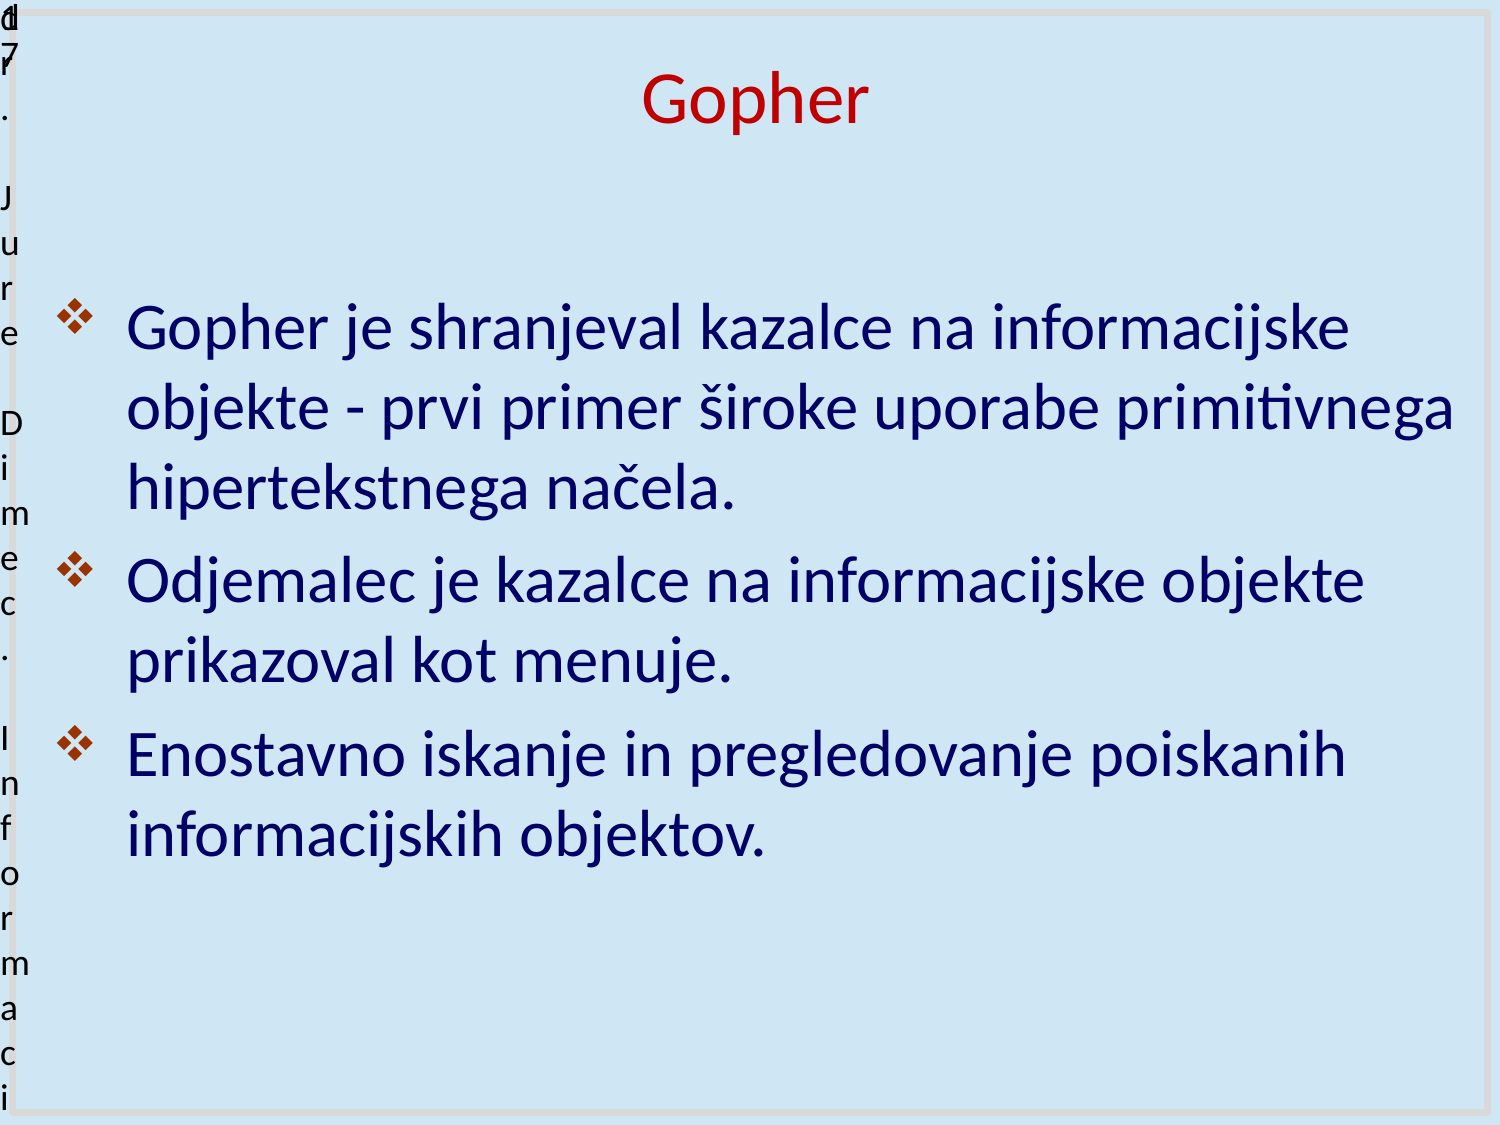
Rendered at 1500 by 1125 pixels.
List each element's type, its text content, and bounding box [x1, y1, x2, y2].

title Gopher [37, 37, 1475, 150]
list Gopher je shranjeval kazalce na informacijske objekte - prvi primer široke uporabe primitivnega hipertekstnega načela. Odjemalec je kazalce na informacijske objekte prikazoval kot menuje. Enostavno iskanje in pregledovanje poiskanih informacijskih objektov. [37, 275, 1475, 1050]
